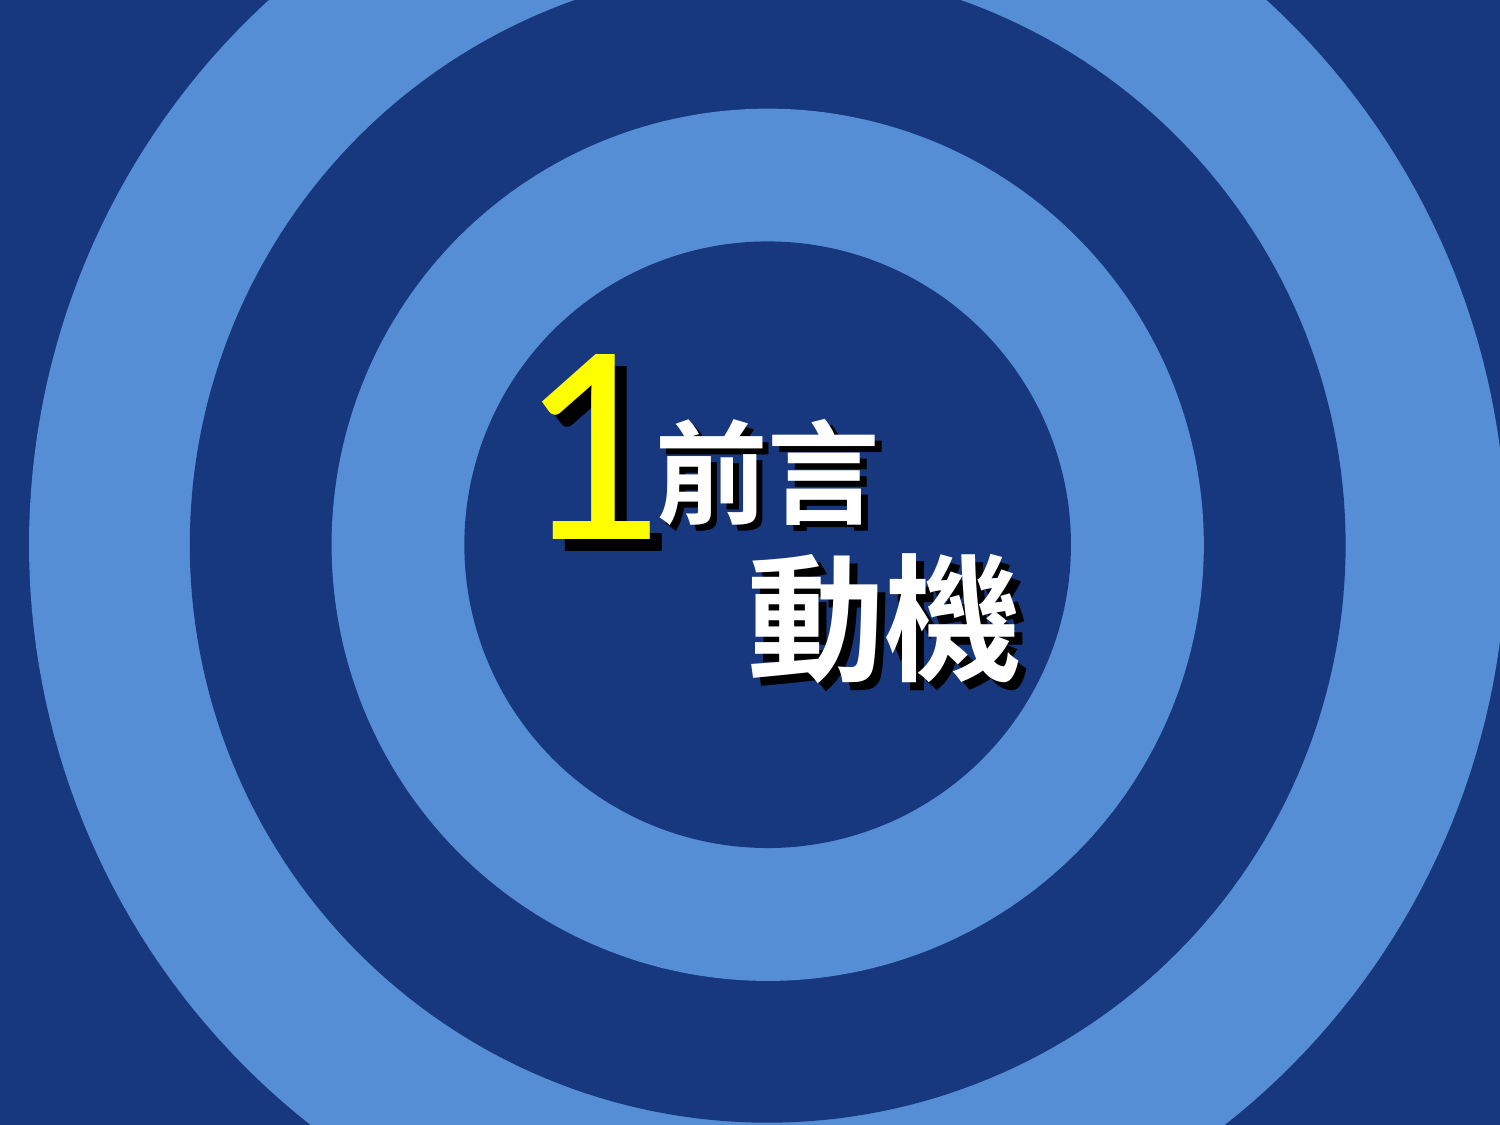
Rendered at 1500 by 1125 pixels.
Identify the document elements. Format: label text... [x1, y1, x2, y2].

text_box 1 [503, 244, 679, 604]
text_box 動機 [732, 526, 1037, 706]
text_box [0, 0, 1500, 1125]
text_box 前言 [807, 506, 847, 510]
text_box 前言 [640, 395, 895, 545]
